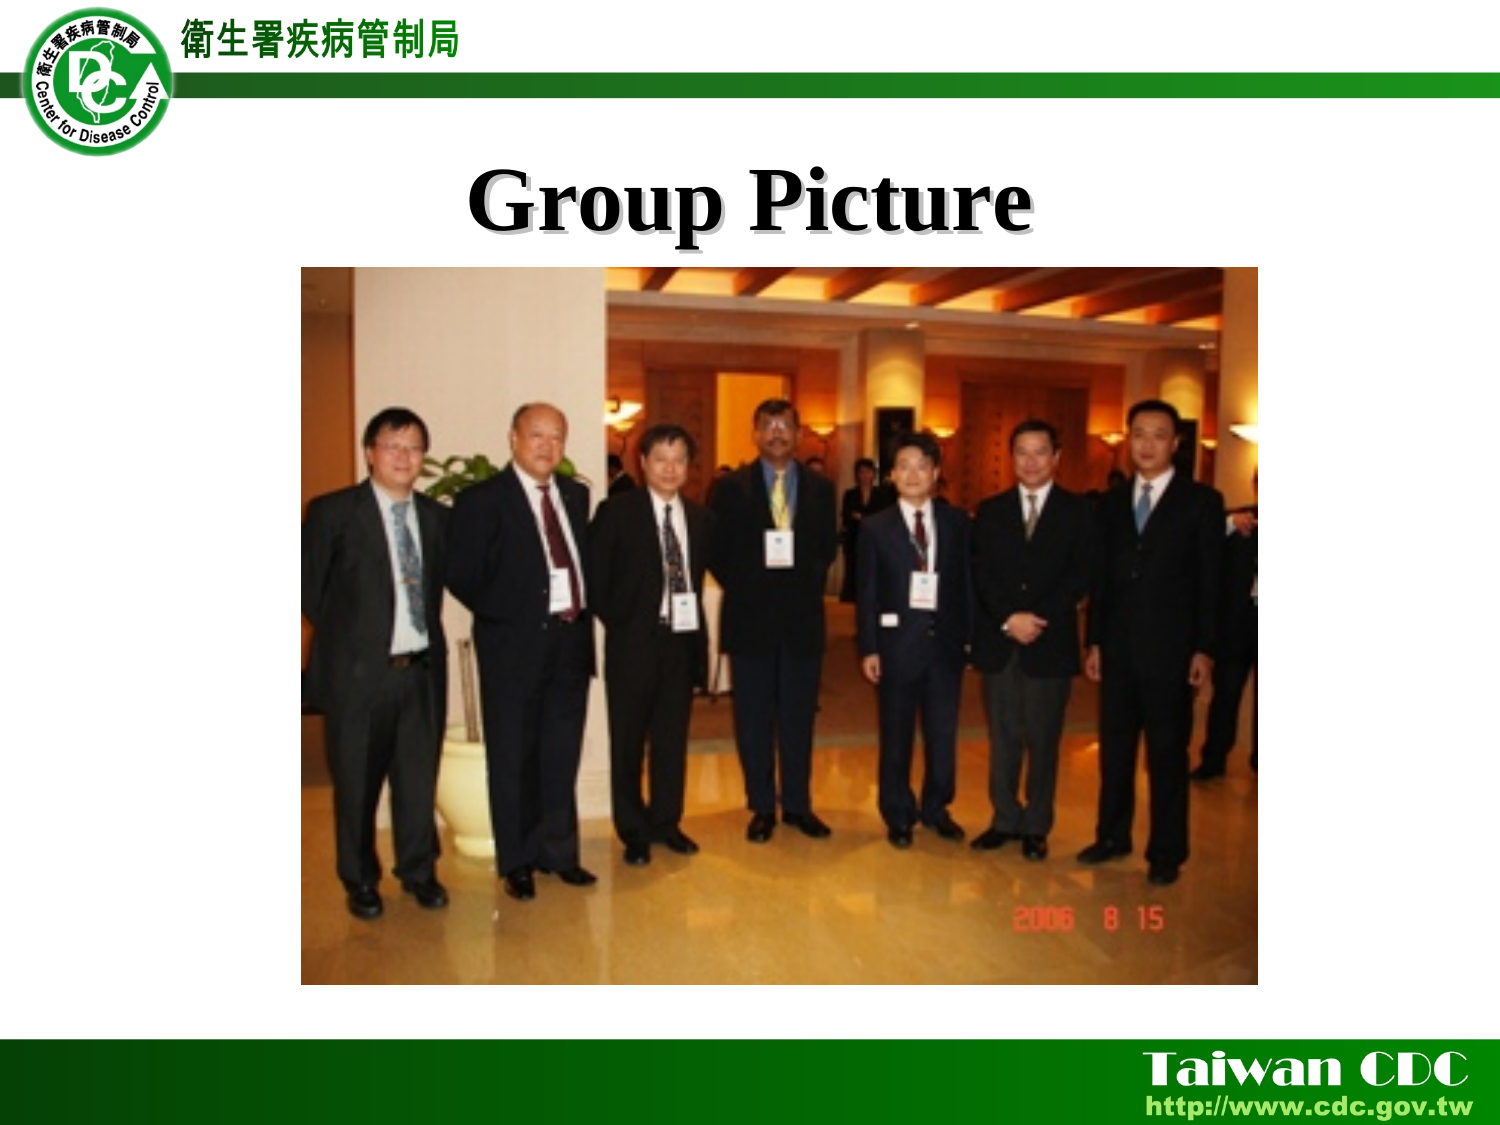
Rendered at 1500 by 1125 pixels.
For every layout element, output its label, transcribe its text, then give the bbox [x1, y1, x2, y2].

picture [301, 267, 1258, 985]
title Group Picture [112, 99, 1388, 288]
